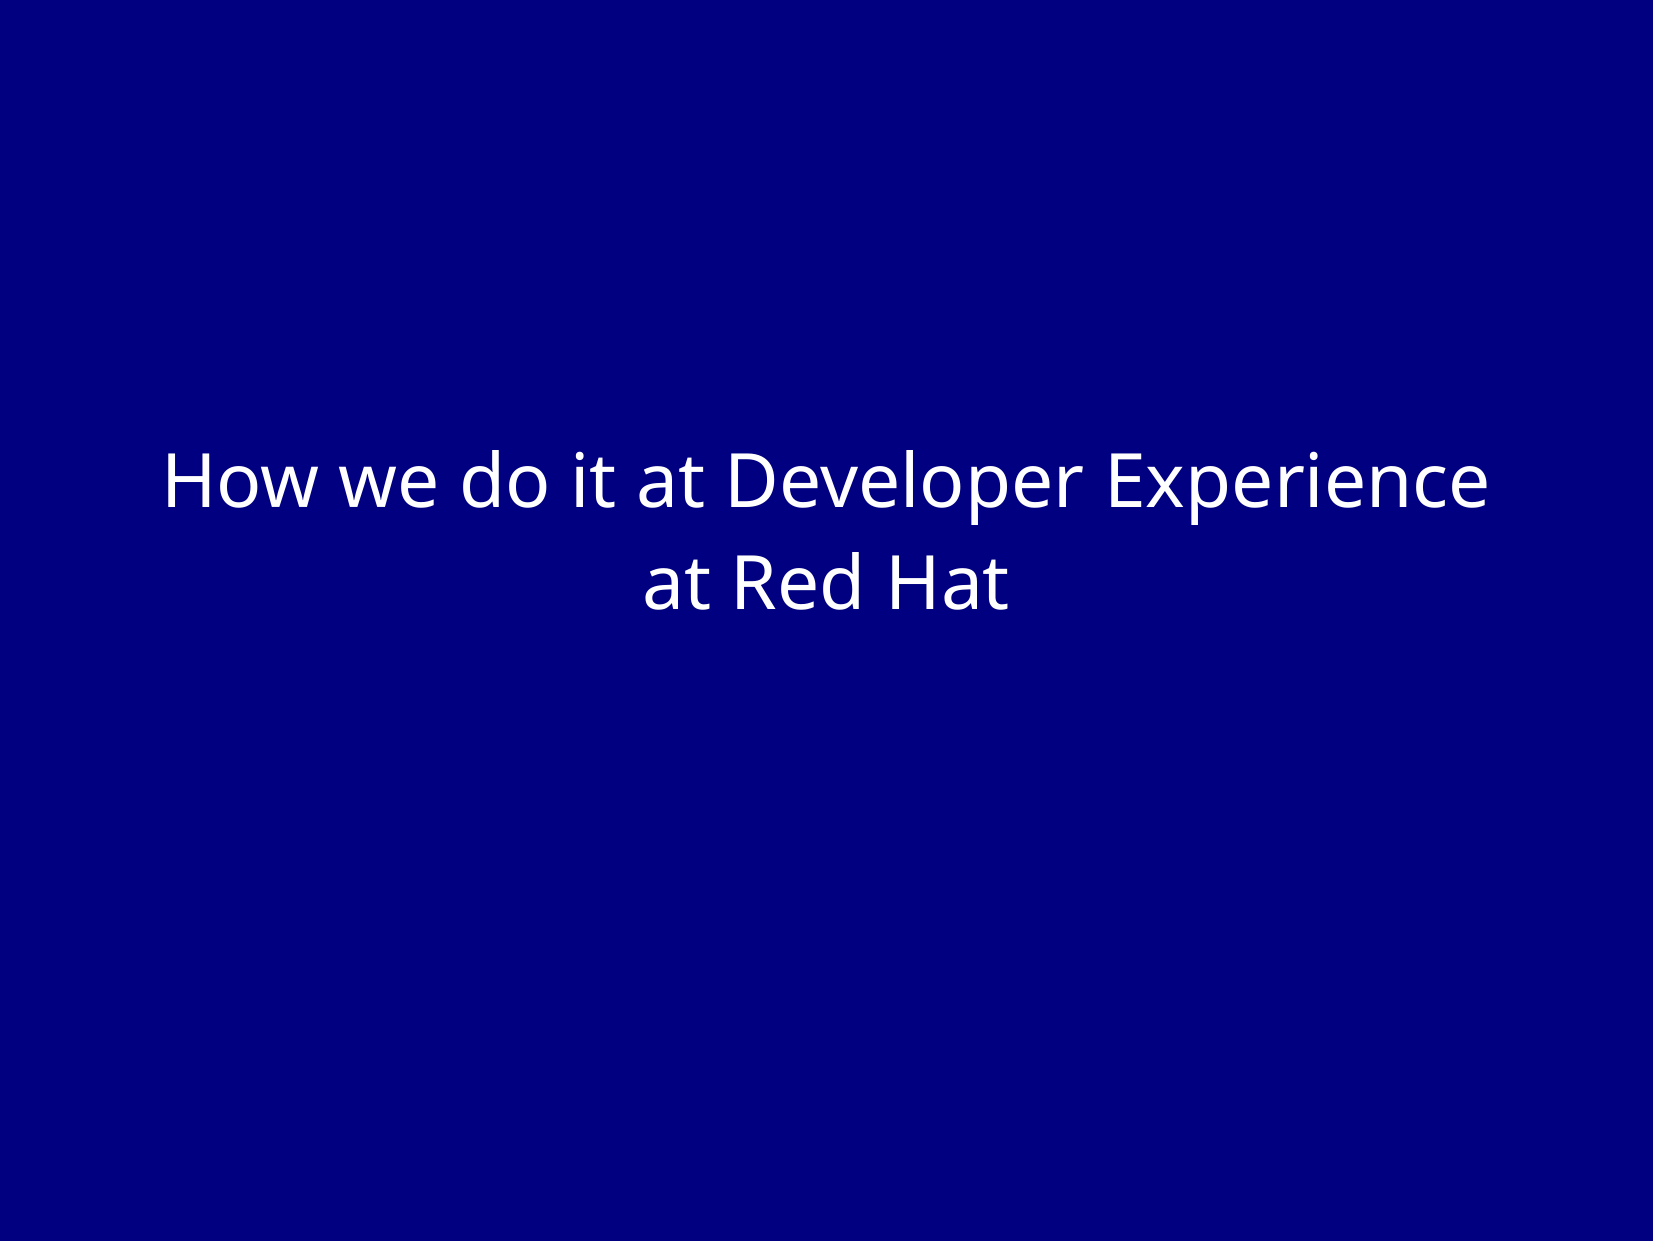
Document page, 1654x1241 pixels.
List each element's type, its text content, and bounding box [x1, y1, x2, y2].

subtitle How we do it at Developer Experience at Red Hat [82, 49, 1571, 1010]
